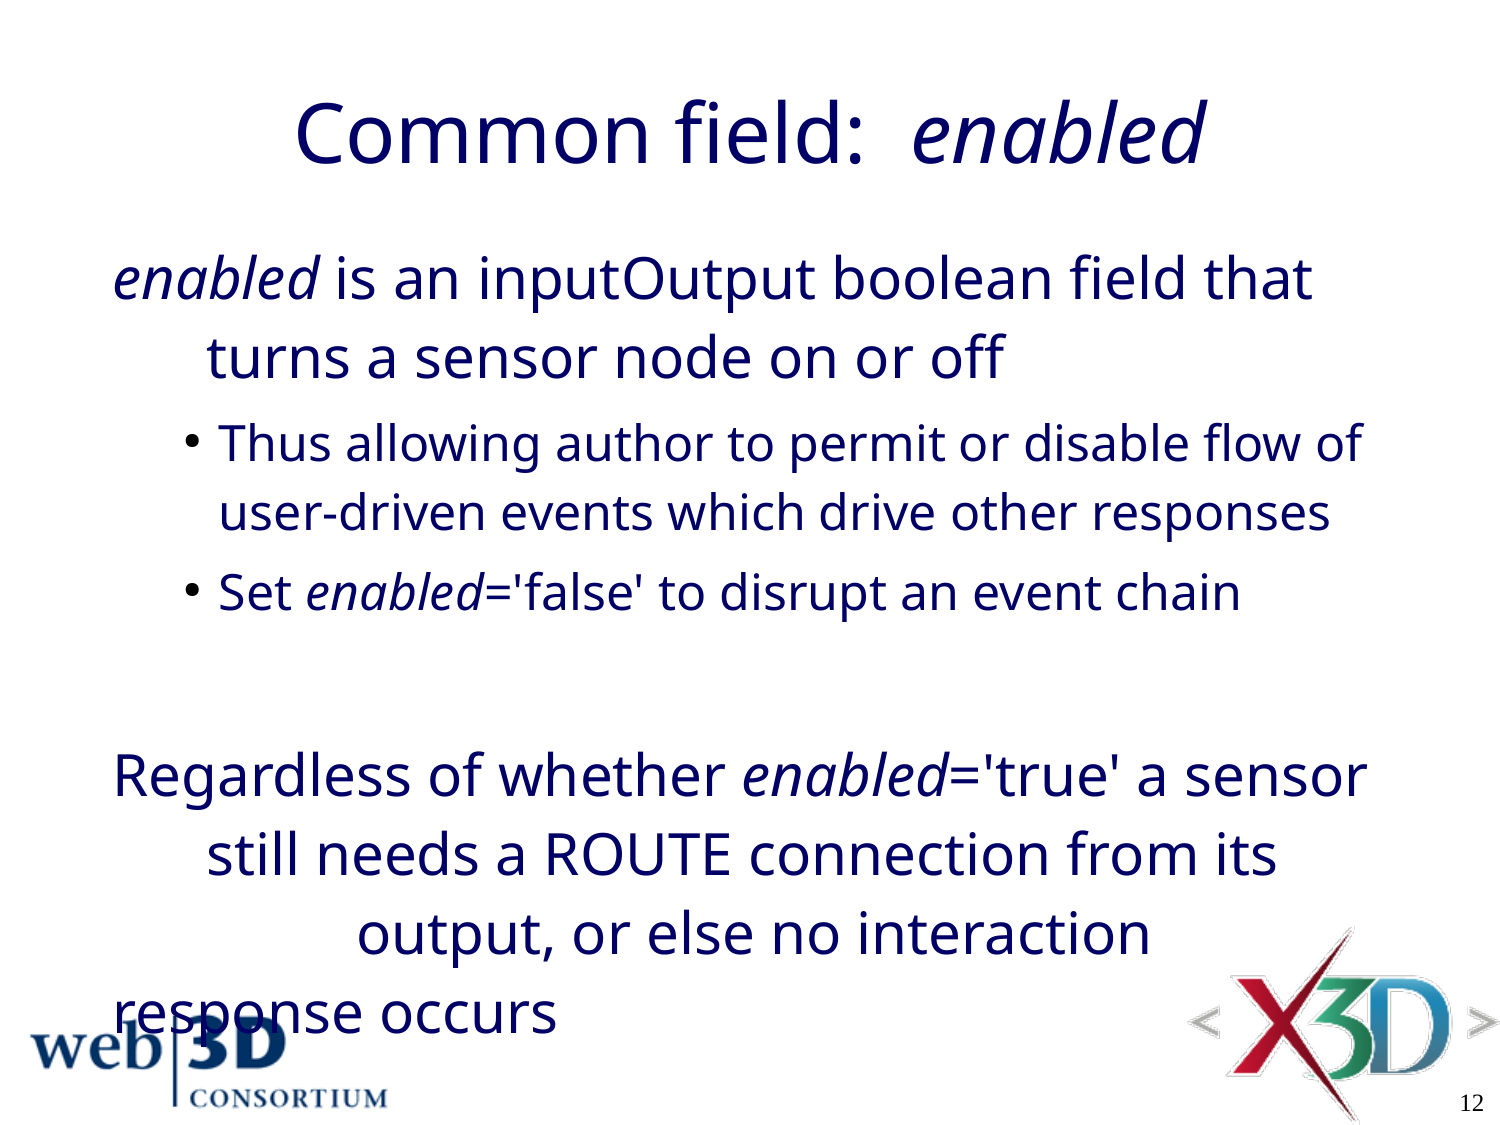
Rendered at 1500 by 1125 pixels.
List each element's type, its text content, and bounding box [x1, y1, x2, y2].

list enabled is an inputOutput boolean field that turns a sensor node on or off Thus allowing author to permit or disable flow of user-driven events which drive other responses Set enabled='false' to disrupt an event chain Regardless of whether enabled='true' a sensor still needs a ROUTE connection from its output, or else no interaction response occurs [112, 237, 1388, 986]
title Common field: enabled [112, 44, 1388, 218]
picture [1187, 926, 1500, 1125]
picture [12, 998, 413, 1118]
